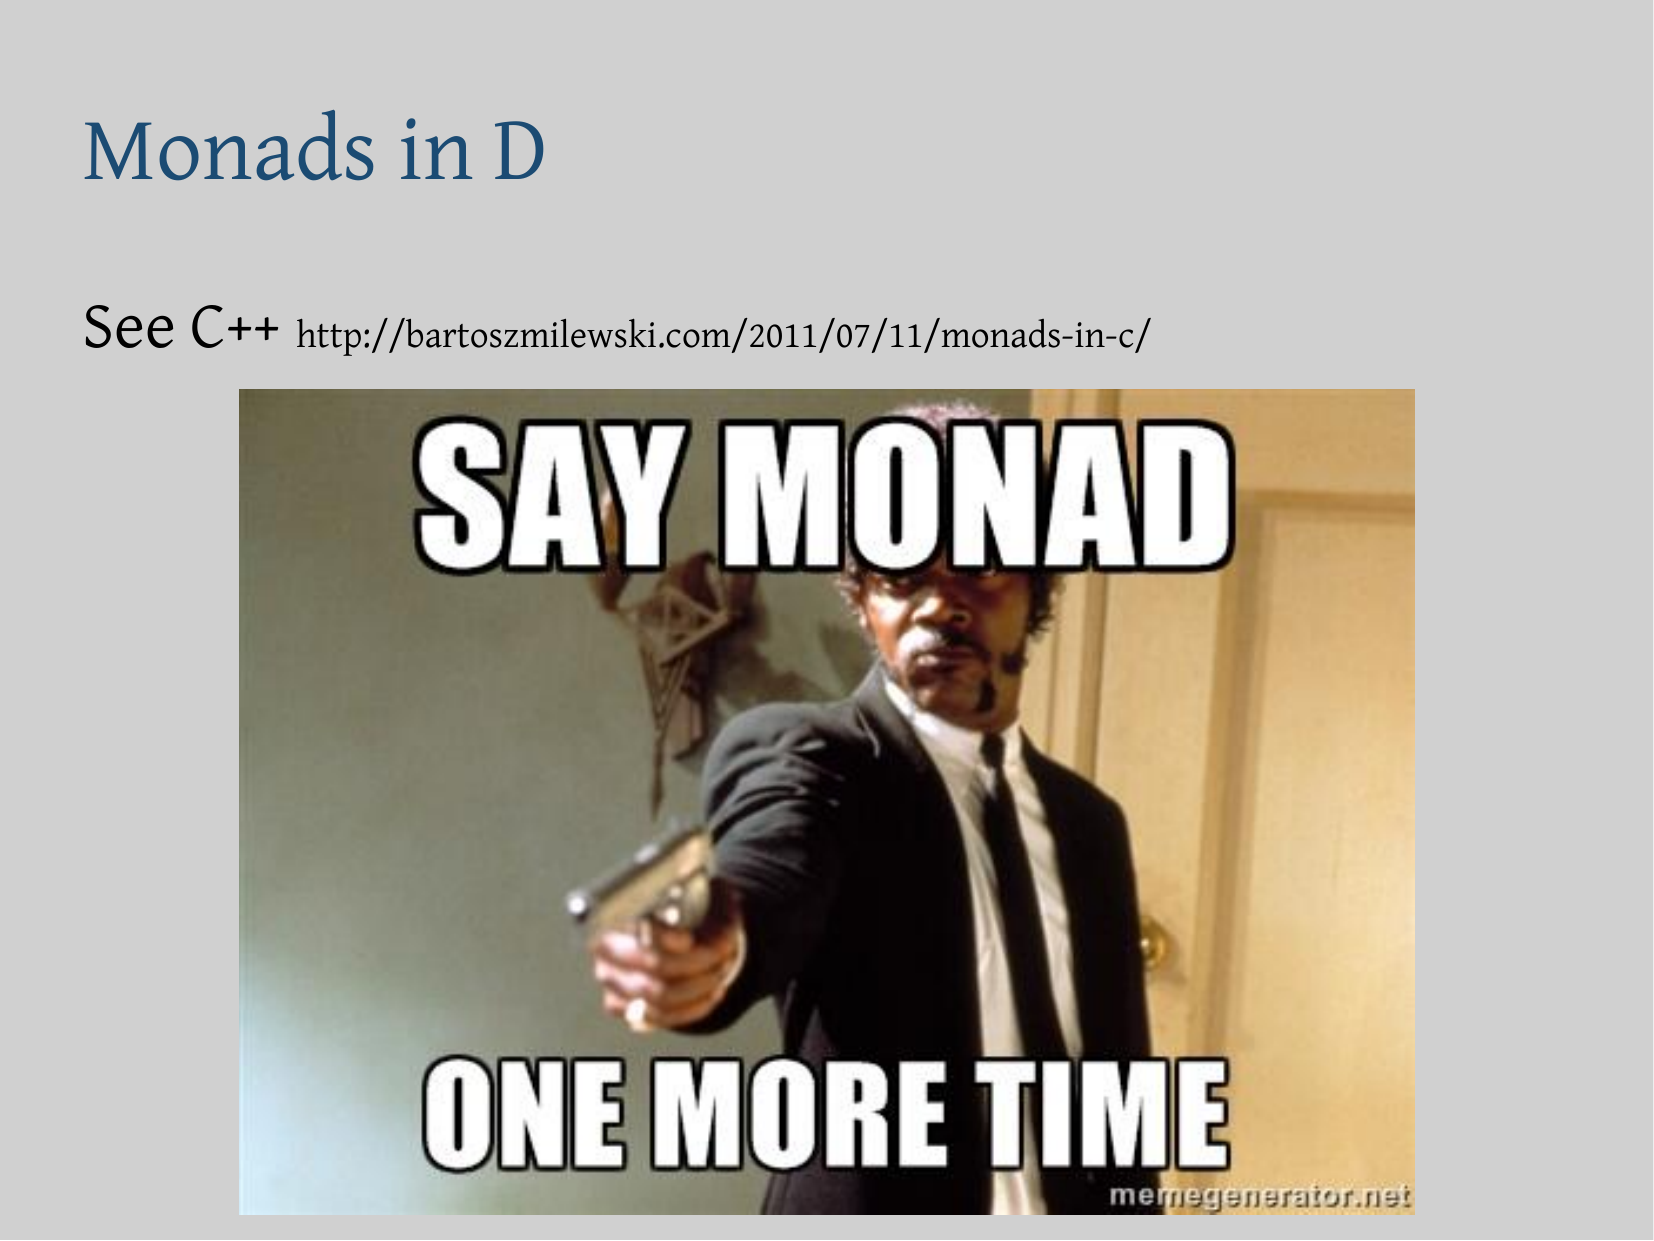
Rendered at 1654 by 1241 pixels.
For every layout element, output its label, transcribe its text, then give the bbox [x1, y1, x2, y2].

list See C++ http://bartoszmilewski.com/2011/07/11/monads-in-c/ [82, 290, 1571, 436]
title Monads in D [82, 49, 1571, 257]
picture [239, 389, 1415, 1216]
